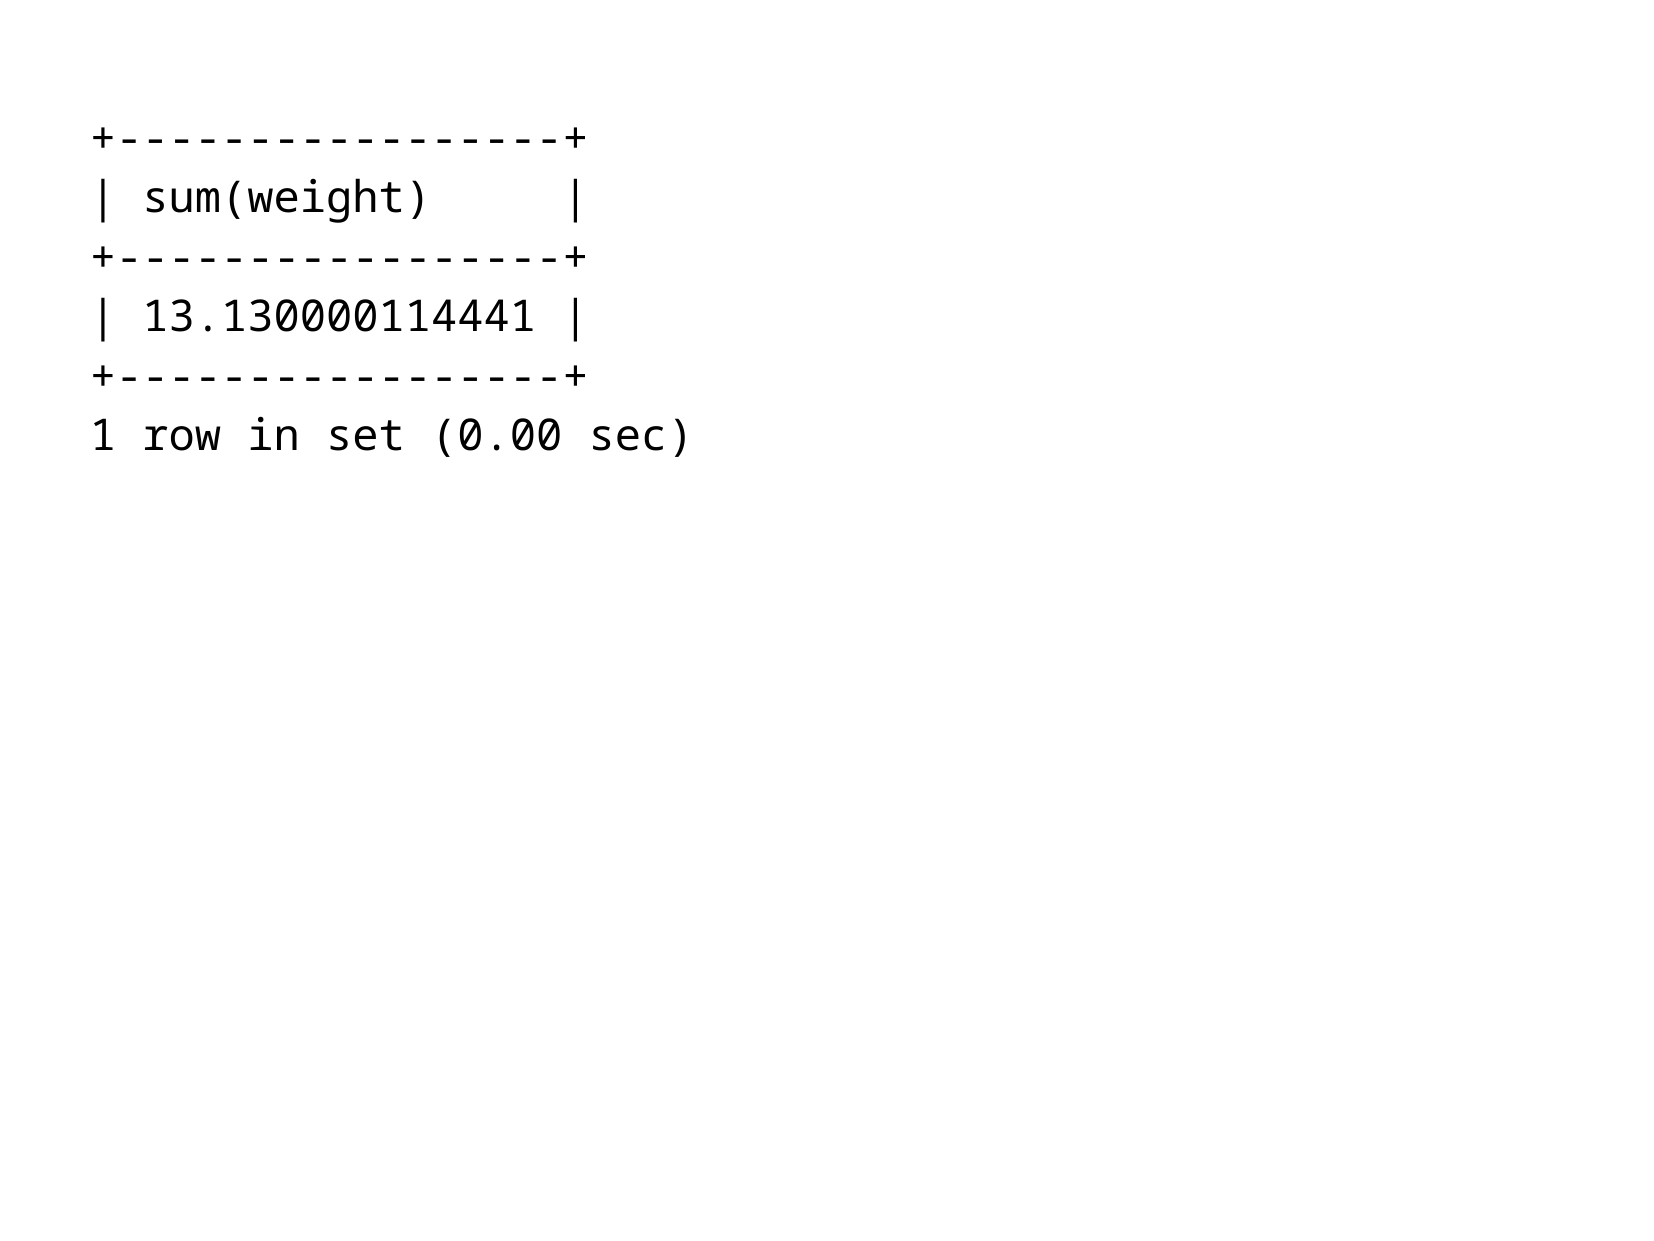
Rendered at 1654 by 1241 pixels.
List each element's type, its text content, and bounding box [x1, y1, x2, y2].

text_box +-----------------+ | sum(weight) | +-----------------+ | 13.130000114441 | +-----------------+ 1 row in set (0.00 sec) [75, 99, 1576, 402]
